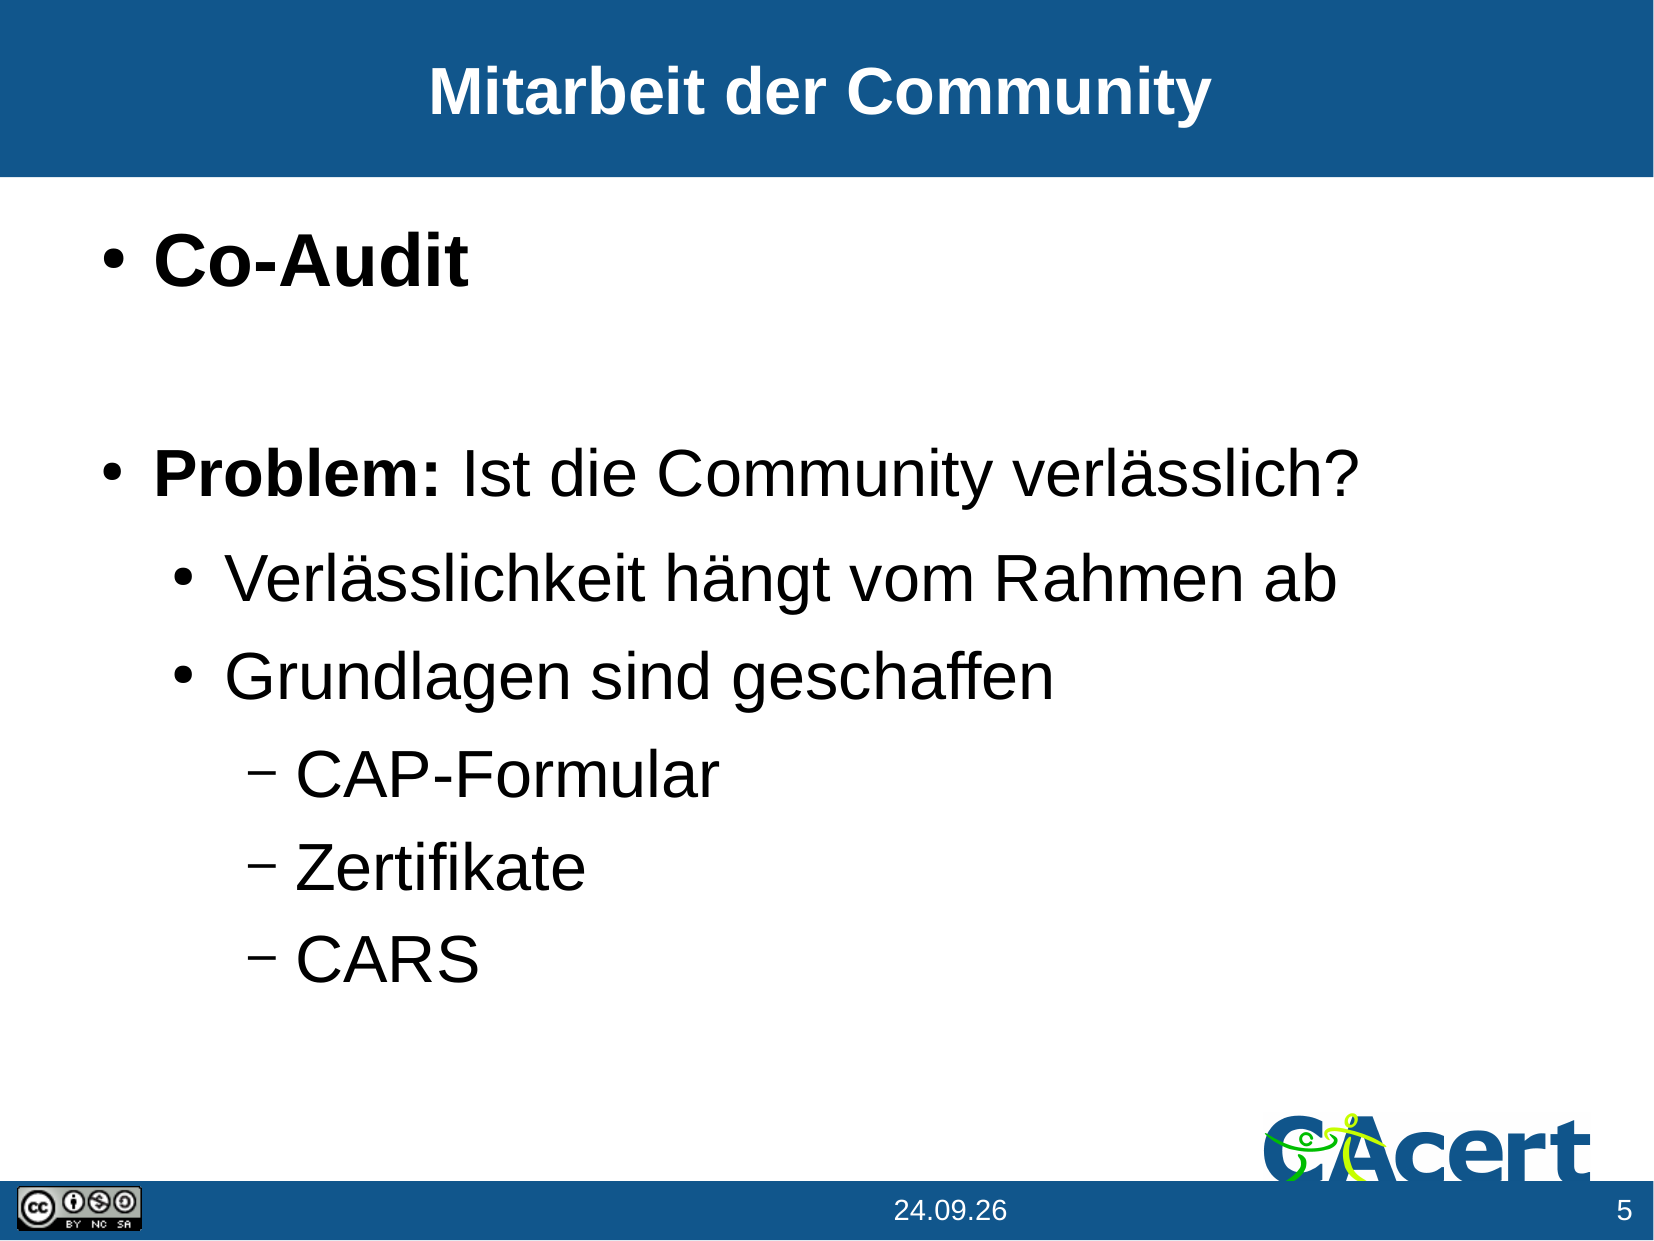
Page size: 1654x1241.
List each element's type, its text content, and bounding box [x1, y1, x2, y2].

title Mitarbeit der Community [76, 17, 1565, 166]
picture [1263, 1112, 1591, 1181]
list Co-Audit Problem: Ist die Community verlässlich? Verlässlichkeit hängt vom Rahmen ab Grundlagen sind geschaffen CAP-Formular Zertifikate CARS [82, 218, 1571, 1091]
picture [17, 1186, 142, 1231]
